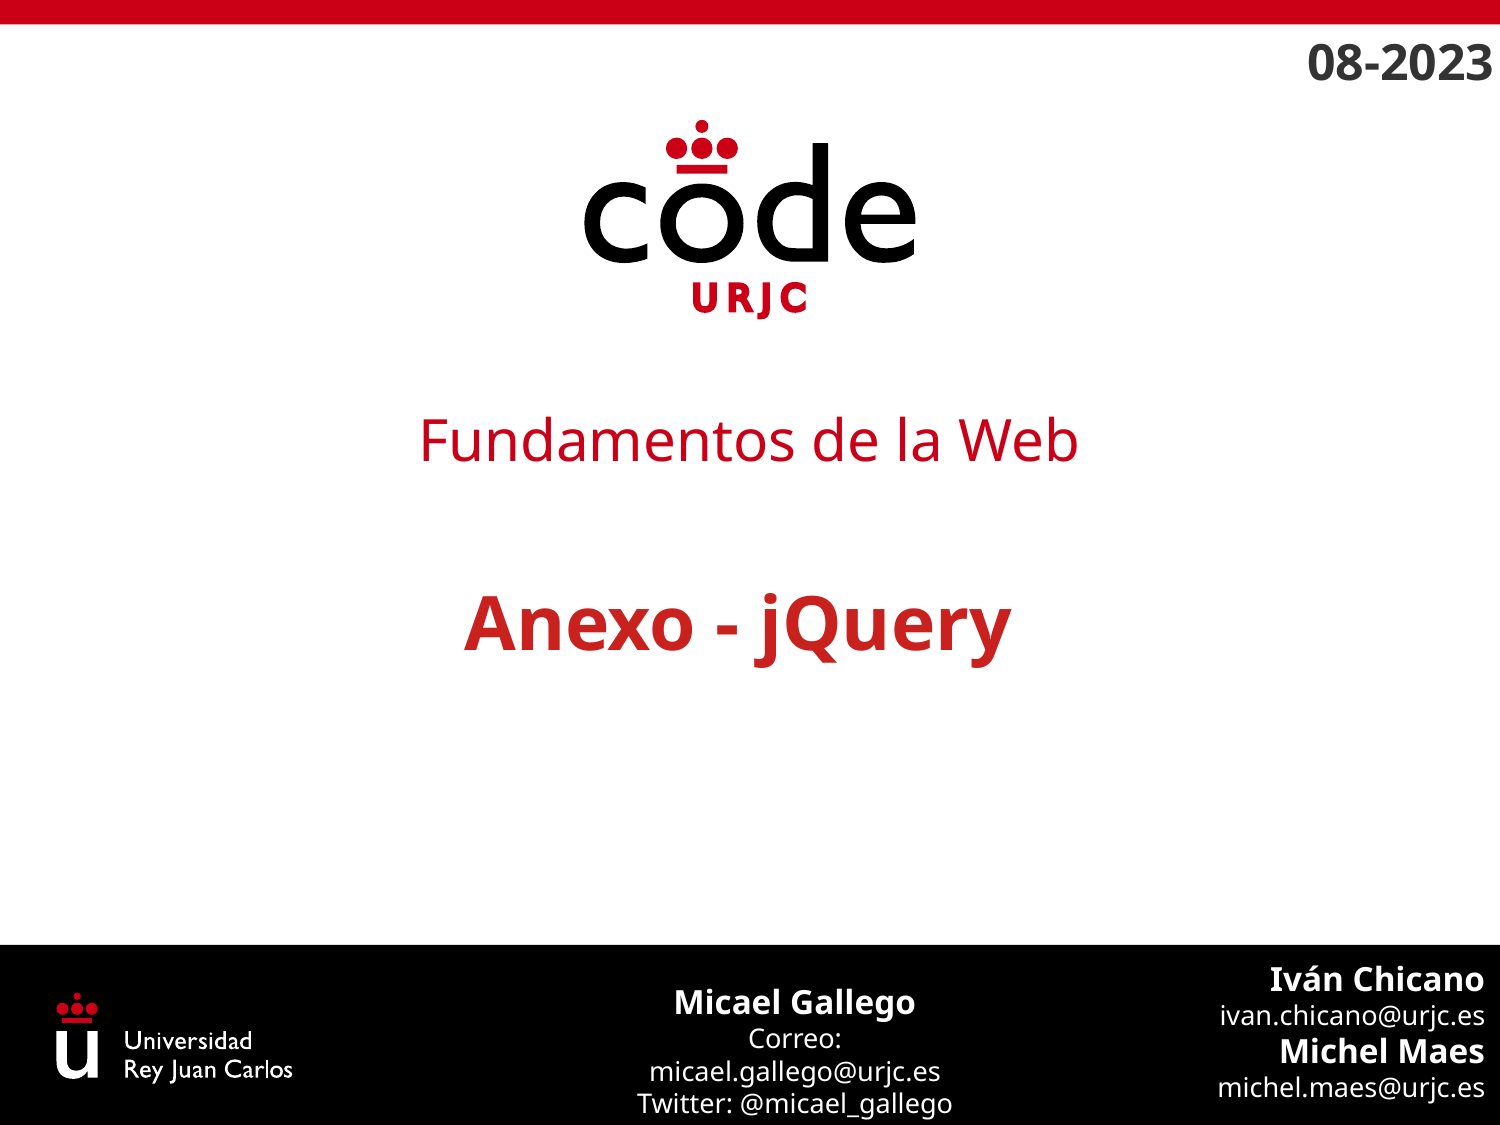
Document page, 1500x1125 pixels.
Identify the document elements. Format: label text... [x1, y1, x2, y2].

text_box 08-2023 [1292, 22, 1500, 98]
text_box [0, 0, 1500, 23]
text_box Micael Gallego Correo: micael.gallego@urjc.es Twitter: @micael_gallego [590, 974, 1000, 1125]
text_box Iván Chicano ivan.chicano@urjc.es Michel Maes michel.maes@urjc.es [1129, 950, 1500, 1125]
list Anexo - jQuery [118, 555, 1359, 735]
text_box Fundamentos de la Web [132, 379, 1366, 481]
